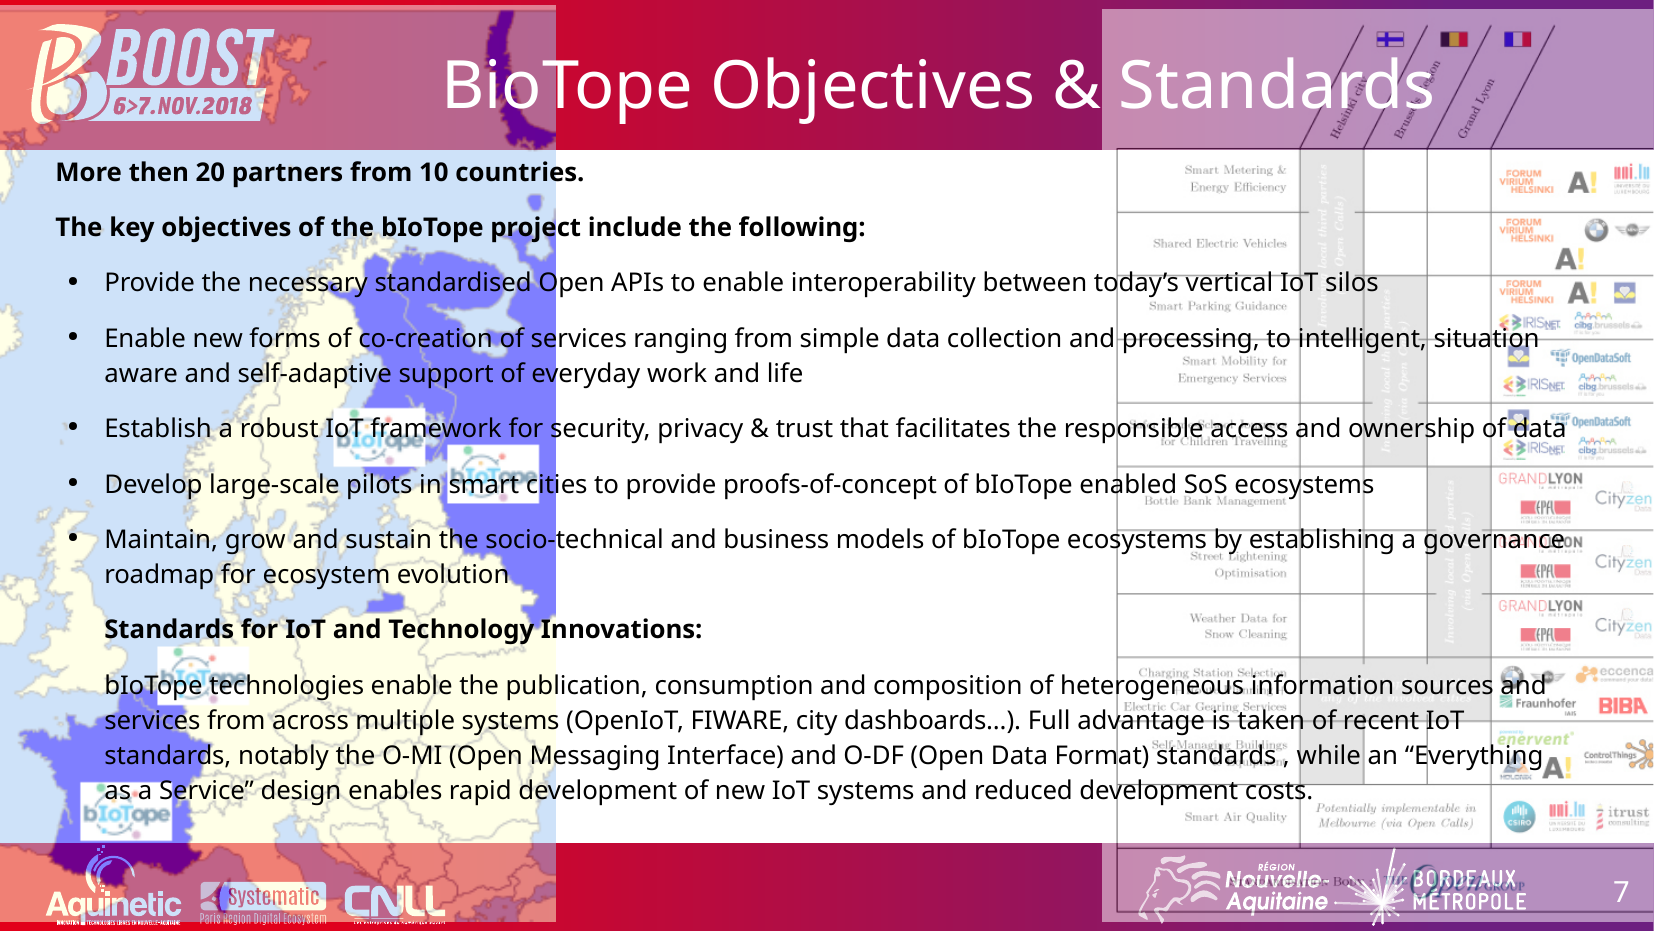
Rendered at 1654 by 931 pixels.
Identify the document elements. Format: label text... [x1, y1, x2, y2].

picture [1102, 9, 1654, 922]
picture [0, 5, 556, 922]
title BioTope Objectives & Standards [295, 35, 1583, 130]
list More then 20 partners from 10 countries. The key objectives of the bIoTope project include the following: Provide the necessary standardised Open APIs to enable interoperability between today’s vertical IoT silos Enable new forms of co-creation of services ranging from simple data collection and processing, to intelligent, situation aware and self-adaptive support of everyday work and life Establish a robust IoT framework for security, privacy & trust that facilitates the responsible access and ownership of data Develop large-scale pilots in smart cities to provide proofs-of-concept of bIoTope enabled SoS ecosystems Maintain, grow and sustain the socio-technical and business models of bIoTope ecosystems by establishing a governance roadmap for ecosystem evolution Standards for IoT and Technology Innovations: bIoTope technologies enable the publication, consumption and composition of heterogeneous information sources and services from across multiple systems (OpenIoT, FIWARE, city dashboards…). Full advantage is taken of recent IoT standards, notably the O-MI (Open Messaging Interface) and O-DF (Open Data Format) standards , while an “Everything as a Service” design enables rapid development of new IoT systems and reduced development costs. [55, 153, 1579, 839]
